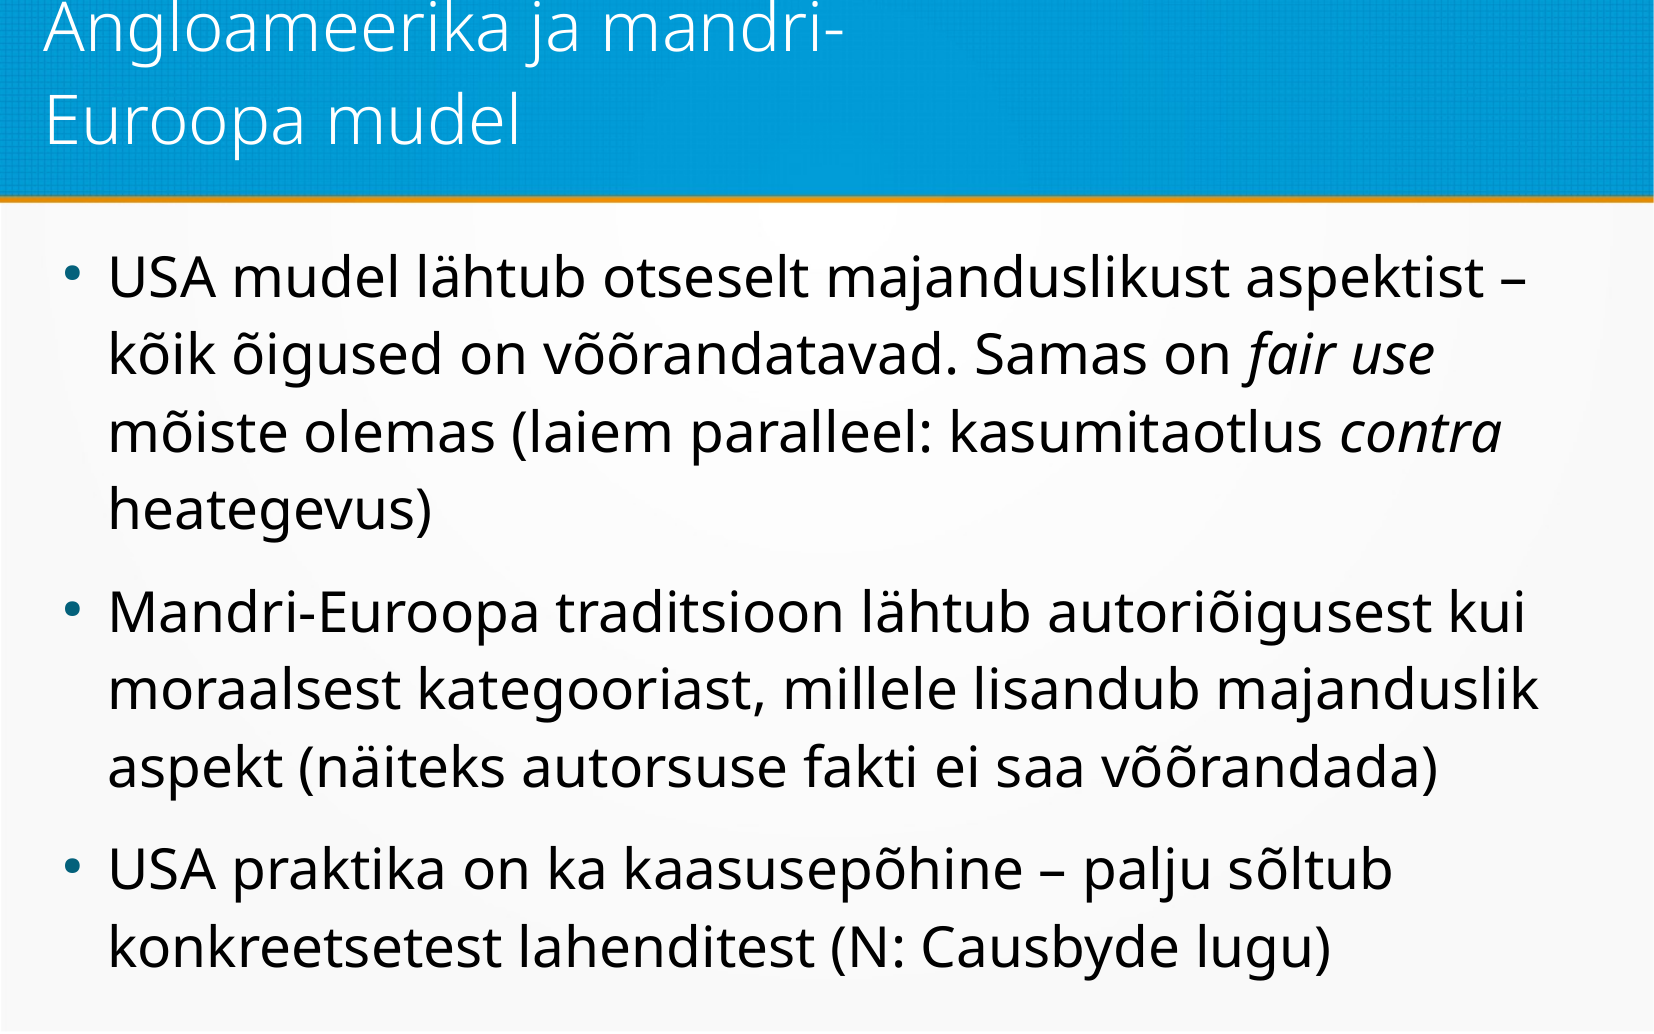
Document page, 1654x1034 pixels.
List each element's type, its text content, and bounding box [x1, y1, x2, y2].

list USA mudel lähtub otseselt majanduslikust aspektist – kõik õigused on võõrandatavad. Samas on fair use mõiste olemas (laiem paralleel: kasumitaotlus contra heategevus) Mandri-Euroopa traditsioon lähtub autoriõigusest kui moraalsest kategooriast, millele lisandub majanduslik aspekt (näiteks autorsuse fakti ei saa võõrandada) USA praktika on ka kaasusepõhine – palju sõltub konkreetsetest lahenditest (N: Causbyde lugu) [47, 236, 1607, 1002]
title Angloameerika ja mandri- Euroopa mudel [43, 0, 1619, 166]
picture [0, 195, 1654, 1034]
